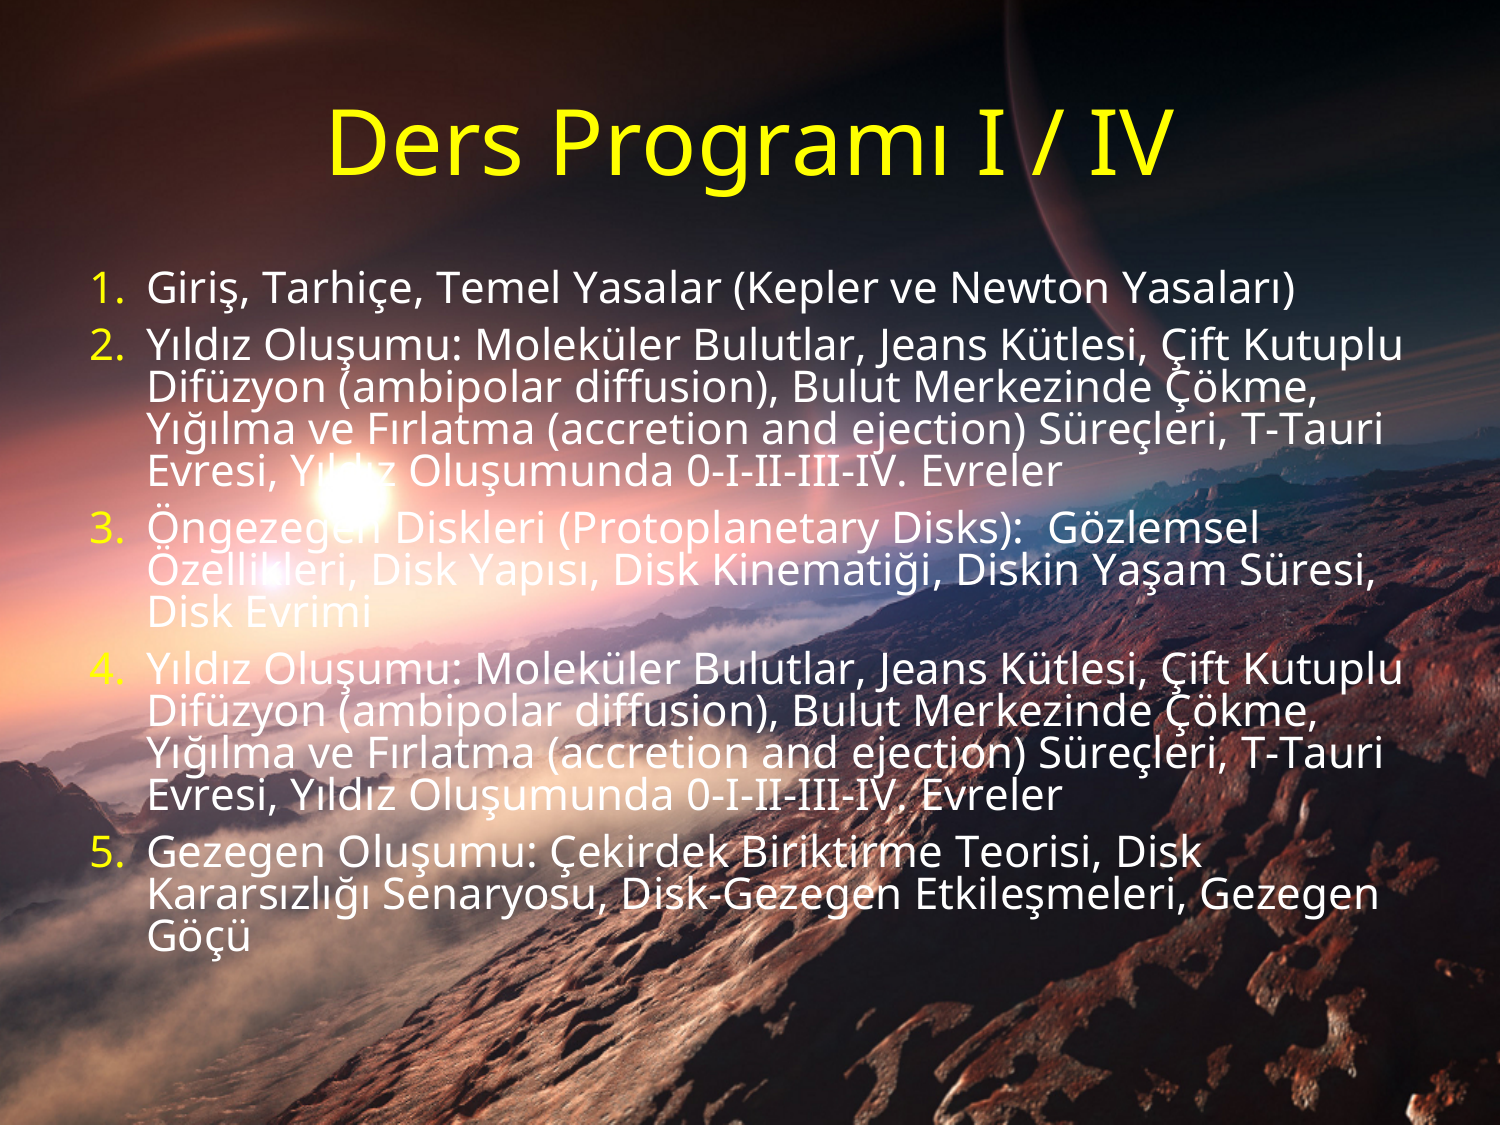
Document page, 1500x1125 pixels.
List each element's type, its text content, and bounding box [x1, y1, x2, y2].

list Giriş, Tarhiçe, Temel Yasalar (Kepler ve Newton Yasaları) Yıldız Oluşumu: Moleküler Bulutlar, Jeans Kütlesi, Çift Kutuplu Difüzyon (ambipolar diffusion), Bulut Merkezinde Çökme, Yığılma ve Fırlatma (accretion and ejection) Süreçleri, T-Tauri Evresi, Yıldız Oluşumunda 0-I-II-III-IV. Evreler Öngezegen Diskleri (Protoplanetary Disks): Gözlemsel Özellikleri, Disk Yapısı, Disk Kinematiği, Diskin Yaşam Süresi, Disk Evrimi Yıldız Oluşumu: Moleküler Bulutlar, Jeans Kütlesi, Çift Kutuplu Difüzyon (ambipolar diffusion), Bulut Merkezinde Çökme, Yığılma ve Fırlatma (accretion and ejection) Süreçleri, T-Tauri Evresi, Yıldız Oluşumunda 0-I-II-III-IV. Evreler Gezegen Oluşumu: Çekirdek Biriktirme Teorisi, Disk Kararsızlığı Senaryosu, Disk-Gezegen Etkileşmeleri, Gezegen Göçü [75, 262, 1426, 1066]
title Ders Programı I / IV [75, 45, 1426, 233]
picture [0, 0, 1500, 1125]
